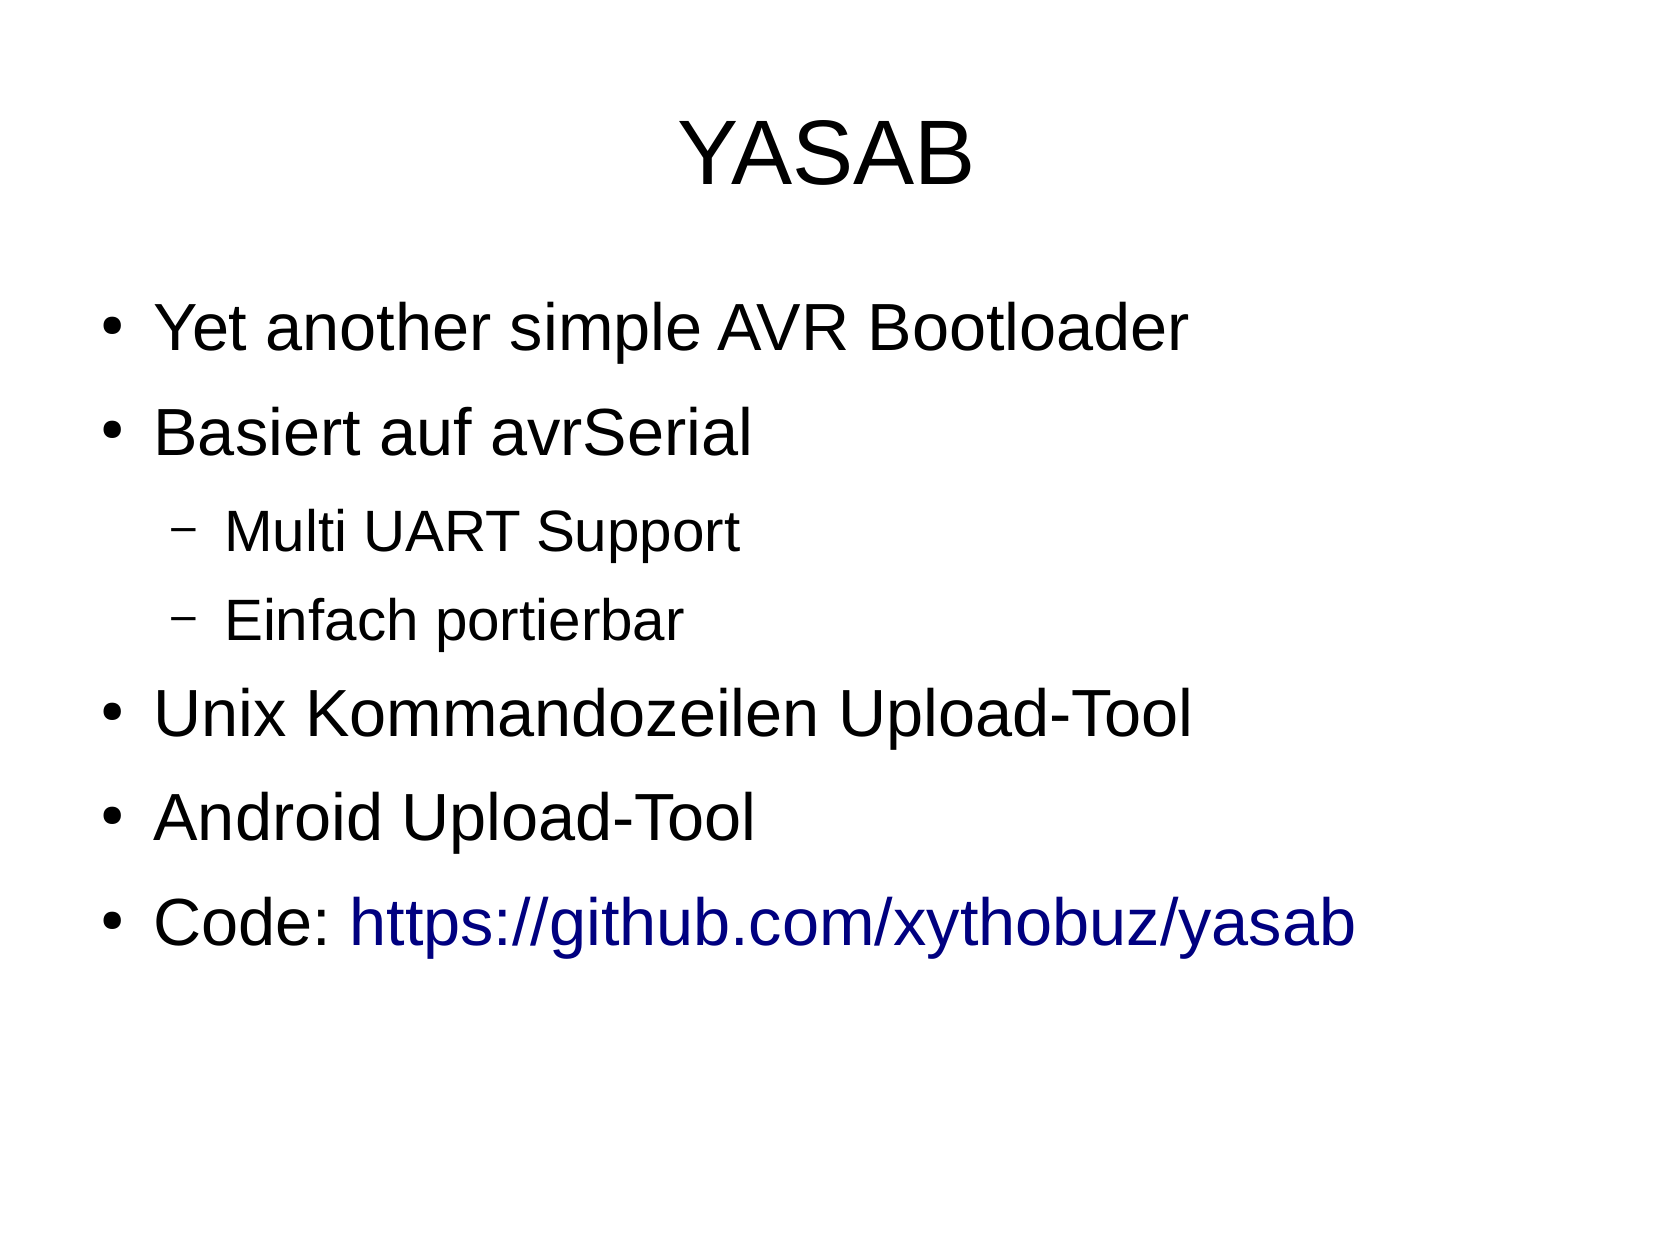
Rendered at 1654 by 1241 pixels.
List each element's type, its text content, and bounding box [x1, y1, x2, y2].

list Yet another simple AVR Bootloader Basiert auf avrSerial Multi UART Support Einfach portierbar Unix Kommandozeilen Upload-Tool Android Upload-Tool Code: https://github.com/xythobuz/yasab [82, 290, 1571, 1010]
title YASAB [82, 49, 1571, 257]
